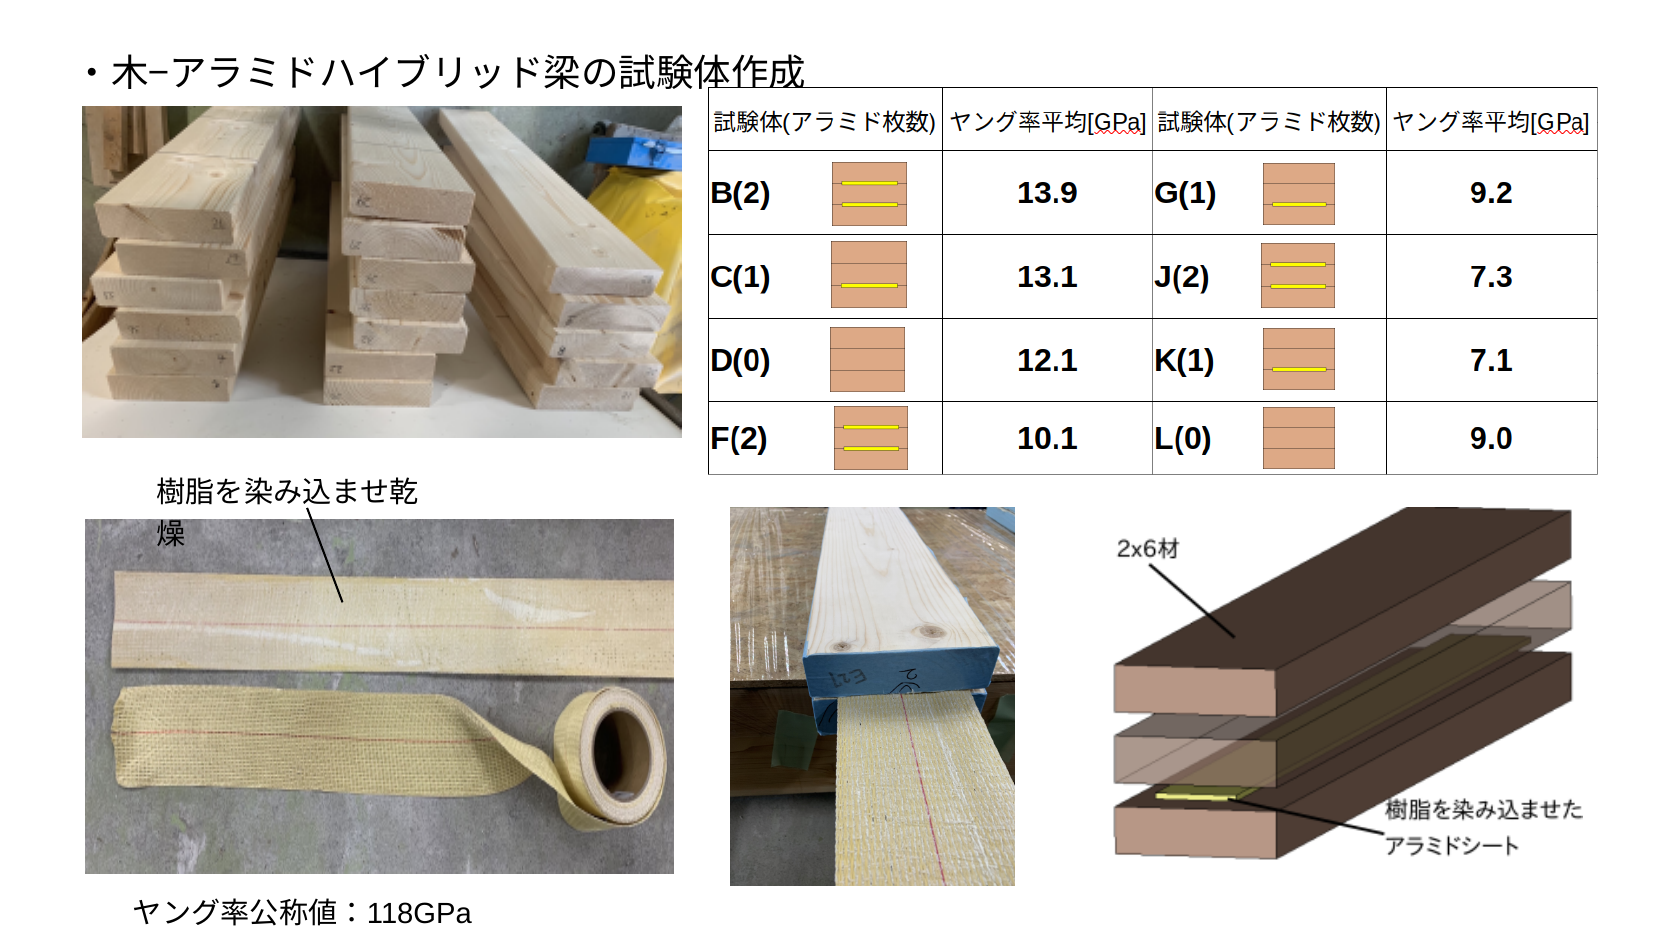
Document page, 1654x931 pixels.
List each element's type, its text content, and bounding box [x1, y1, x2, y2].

text_box ヤング率公称値：118GPa [118, 882, 886, 931]
text_box ・木−アラミドハイブリッド梁の試験体作成 [59, 35, 839, 88]
picture [85, 519, 674, 875]
text_box 樹脂を染み込ませ乾燥 [141, 460, 461, 505]
picture [708, 87, 1598, 475]
picture [82, 106, 682, 438]
picture [1101, 507, 1583, 863]
picture [730, 507, 1015, 886]
